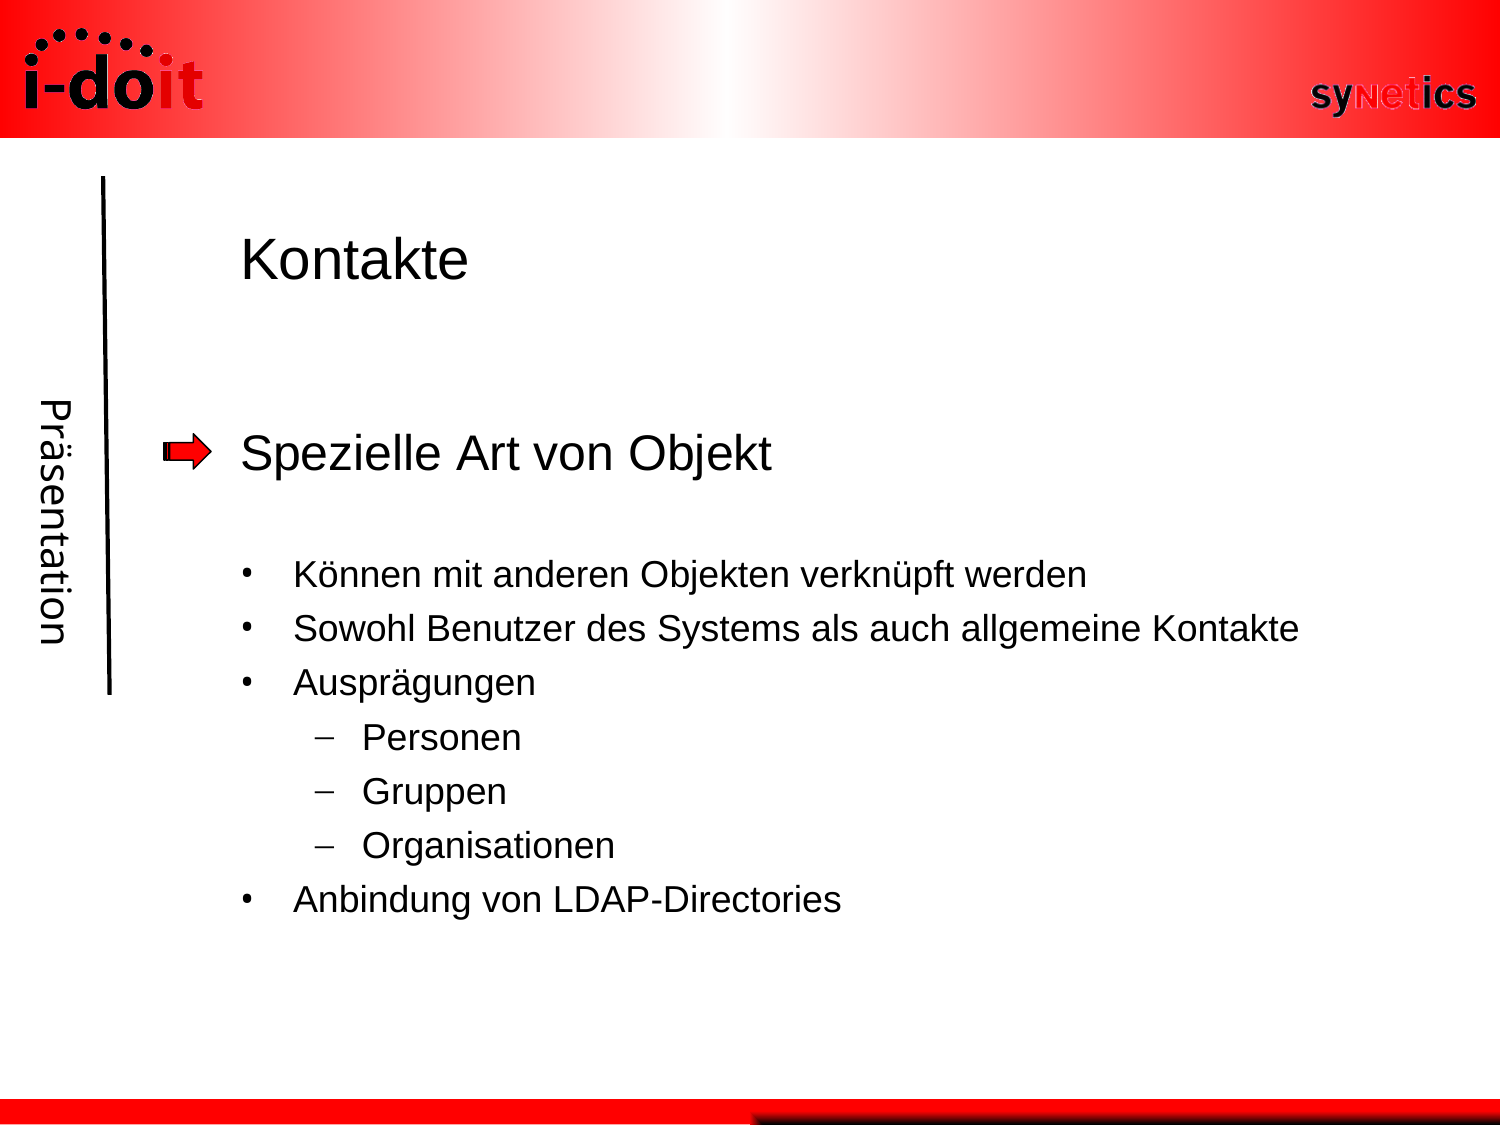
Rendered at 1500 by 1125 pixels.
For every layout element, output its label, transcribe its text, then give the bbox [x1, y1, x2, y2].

text_box Spezielle Art von Objekt Können mit anderen Objekten verknüpft werden Sowohl Benutzer des Systems als auch allgemeine Kontakte Ausprägungen Personen Gruppen Organisationen Anbindung von LDAP-Directories [225, 412, 1426, 1001]
text_box Kontakte [225, 162, 1426, 351]
text_box [164, 433, 212, 470]
picture [5, 11, 254, 126]
picture [1311, 75, 1476, 119]
